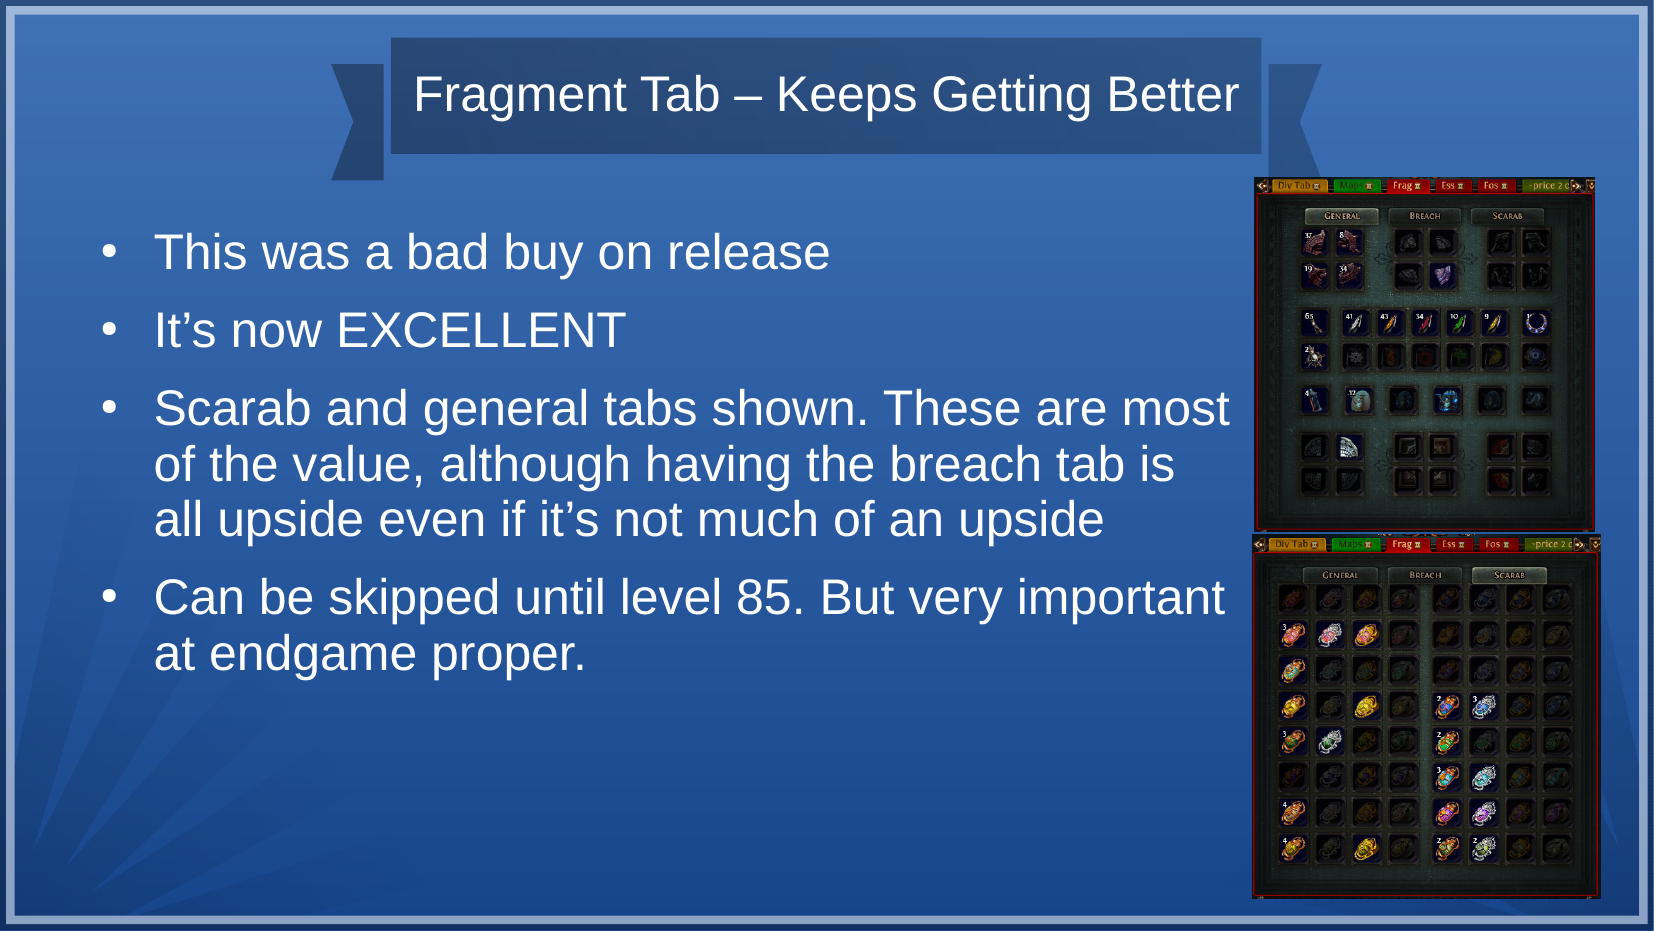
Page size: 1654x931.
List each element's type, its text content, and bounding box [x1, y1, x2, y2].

picture [1252, 534, 1601, 899]
list This was a bad buy on release It’s now EXCELLENT Scarab and general tabs shown. These are most of the value, although having the breach tab is all upside even if it’s not much of an upside Can be skipped until level 85. But very important at endgame proper. [82, 224, 1571, 848]
picture [1254, 177, 1595, 532]
title Fragment Tab – Keeps Getting Better [389, 35, 1264, 154]
